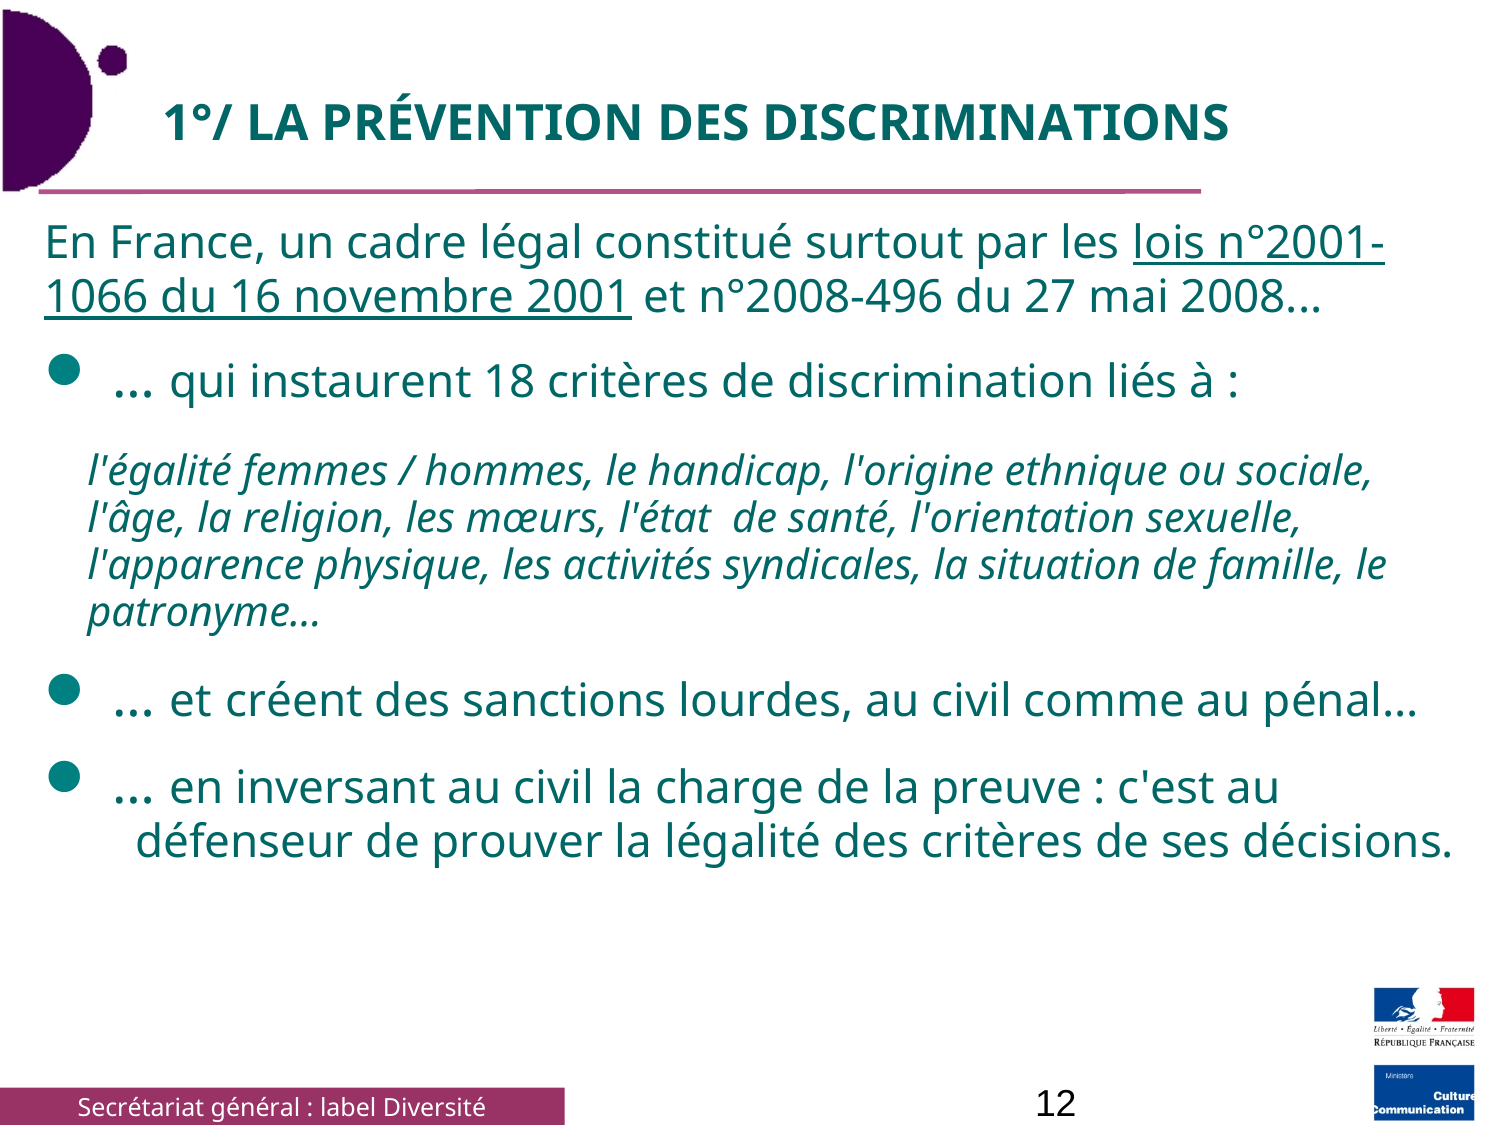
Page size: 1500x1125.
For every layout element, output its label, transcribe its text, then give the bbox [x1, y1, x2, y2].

text_box … en inversant au civil la charge de la preuve : c'est au défenseur de prouver la légalité des critères de ses décisions. [29, 743, 1477, 879]
text_box 1°/ LA PRÉVENTION DES DISCRIMINATIONS [147, 81, 1418, 160]
text_box <numéro> [1020, 1071, 1370, 1125]
text_box … et créent des sanctions lourdes, au civil comme au pénal... [29, 657, 1477, 741]
text_box … qui instaurent 18 critères de discrimination liés à : l'égalité femmes / hommes, le handicap, l'origine ethnique ou sociale, l'âge, la religion, les mœurs, l'état de santé, l'orientation sexuelle, l'apparence physique, les activités syndicales, la situation de famille, le patronyme... [29, 337, 1477, 657]
picture [1370, 979, 1477, 1125]
picture [0, 0, 149, 204]
text_box En France, un cadre légal constitué surtout par les lois n°2001-1066 du 16 novembre 2001 et n°2008-496 du 27 mai 2008... [29, 206, 1418, 334]
